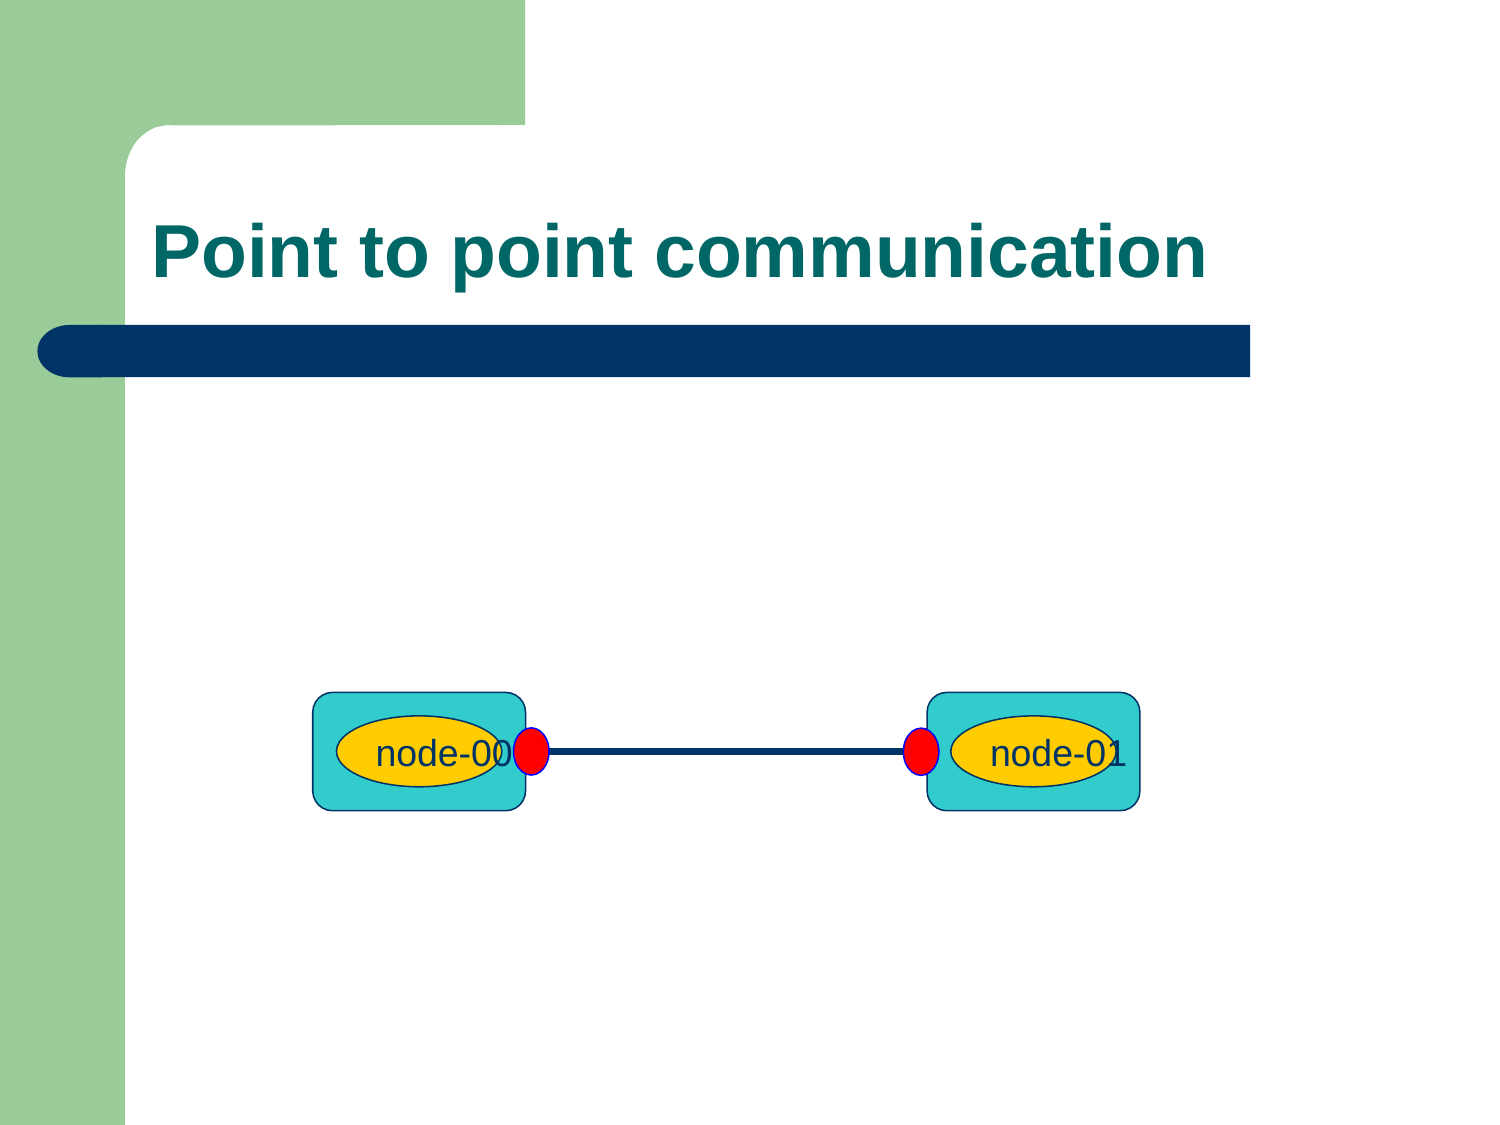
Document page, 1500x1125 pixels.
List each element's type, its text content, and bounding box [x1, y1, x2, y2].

text_box [312, 692, 550, 811]
text_box [903, 692, 1140, 811]
text_box node-00 [336, 715, 498, 787]
title Point to point communication [136, 136, 1414, 301]
text_box node-01 [950, 715, 1115, 787]
